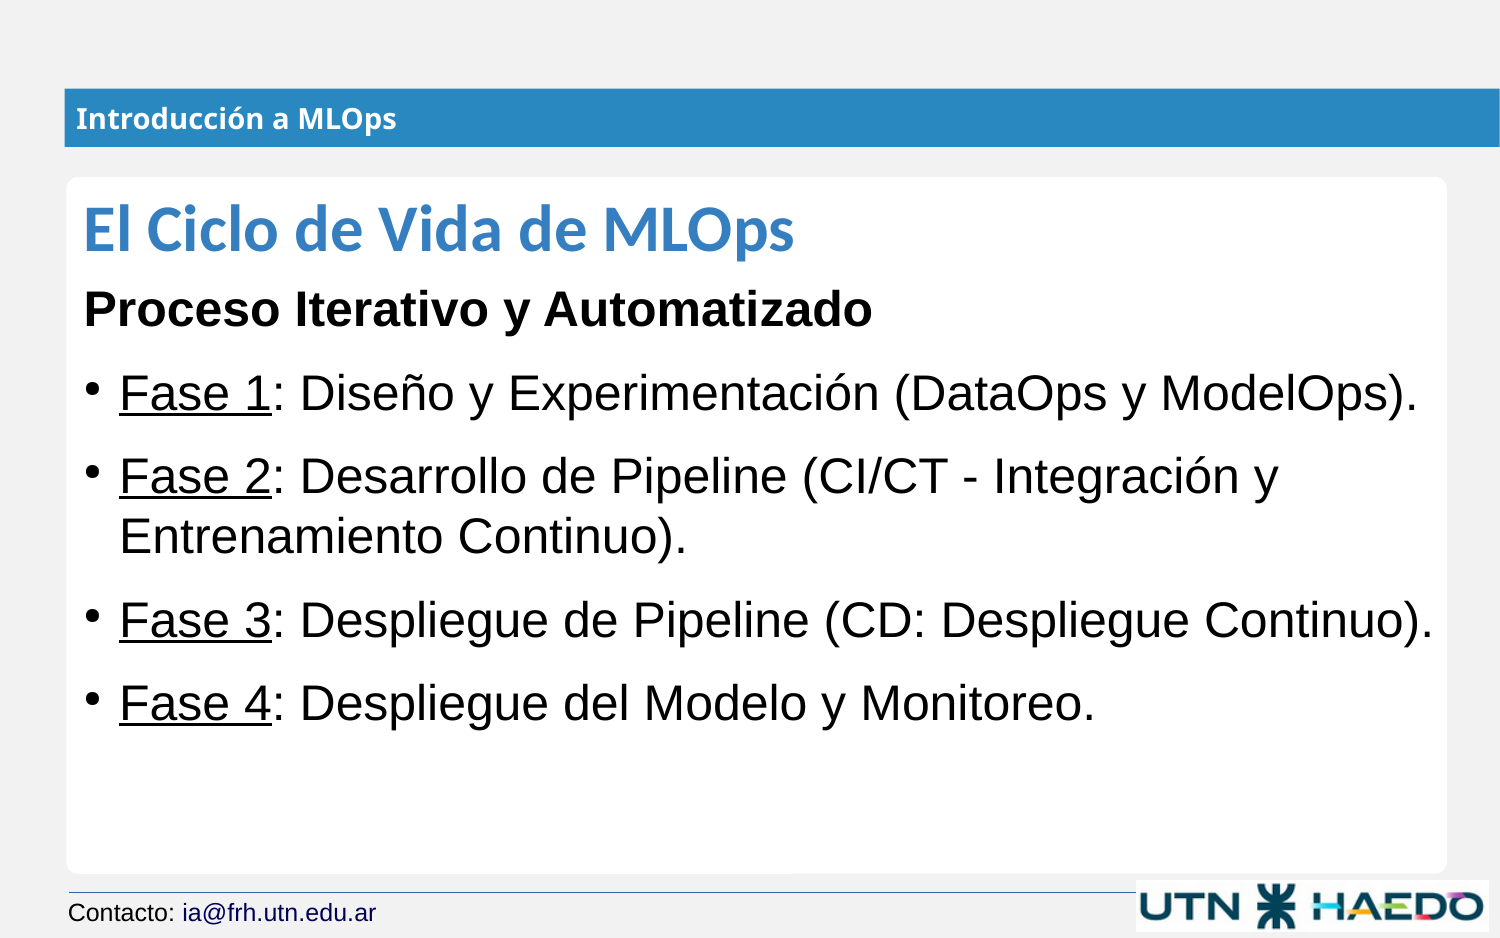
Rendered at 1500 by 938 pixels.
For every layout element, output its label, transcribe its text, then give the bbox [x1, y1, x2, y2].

text_box Introducción a MLOps [64, 88, 1500, 147]
text_box El Ciclo de Vida de MLOps Proceso Iterativo y Automatizado Fase 1: Diseño y Experimentación (DataOps y ModelOps). Fase 2: Desarrollo de Pipeline (CI/CT - Integración y Entrenamiento Continuo). Fase 3: Despliegue de Pipeline (CD: Despliegue Continuo). Fase 4: Despliegue del Modelo y Monitoreo. [68, 177, 1465, 874]
picture [1136, 880, 1489, 932]
